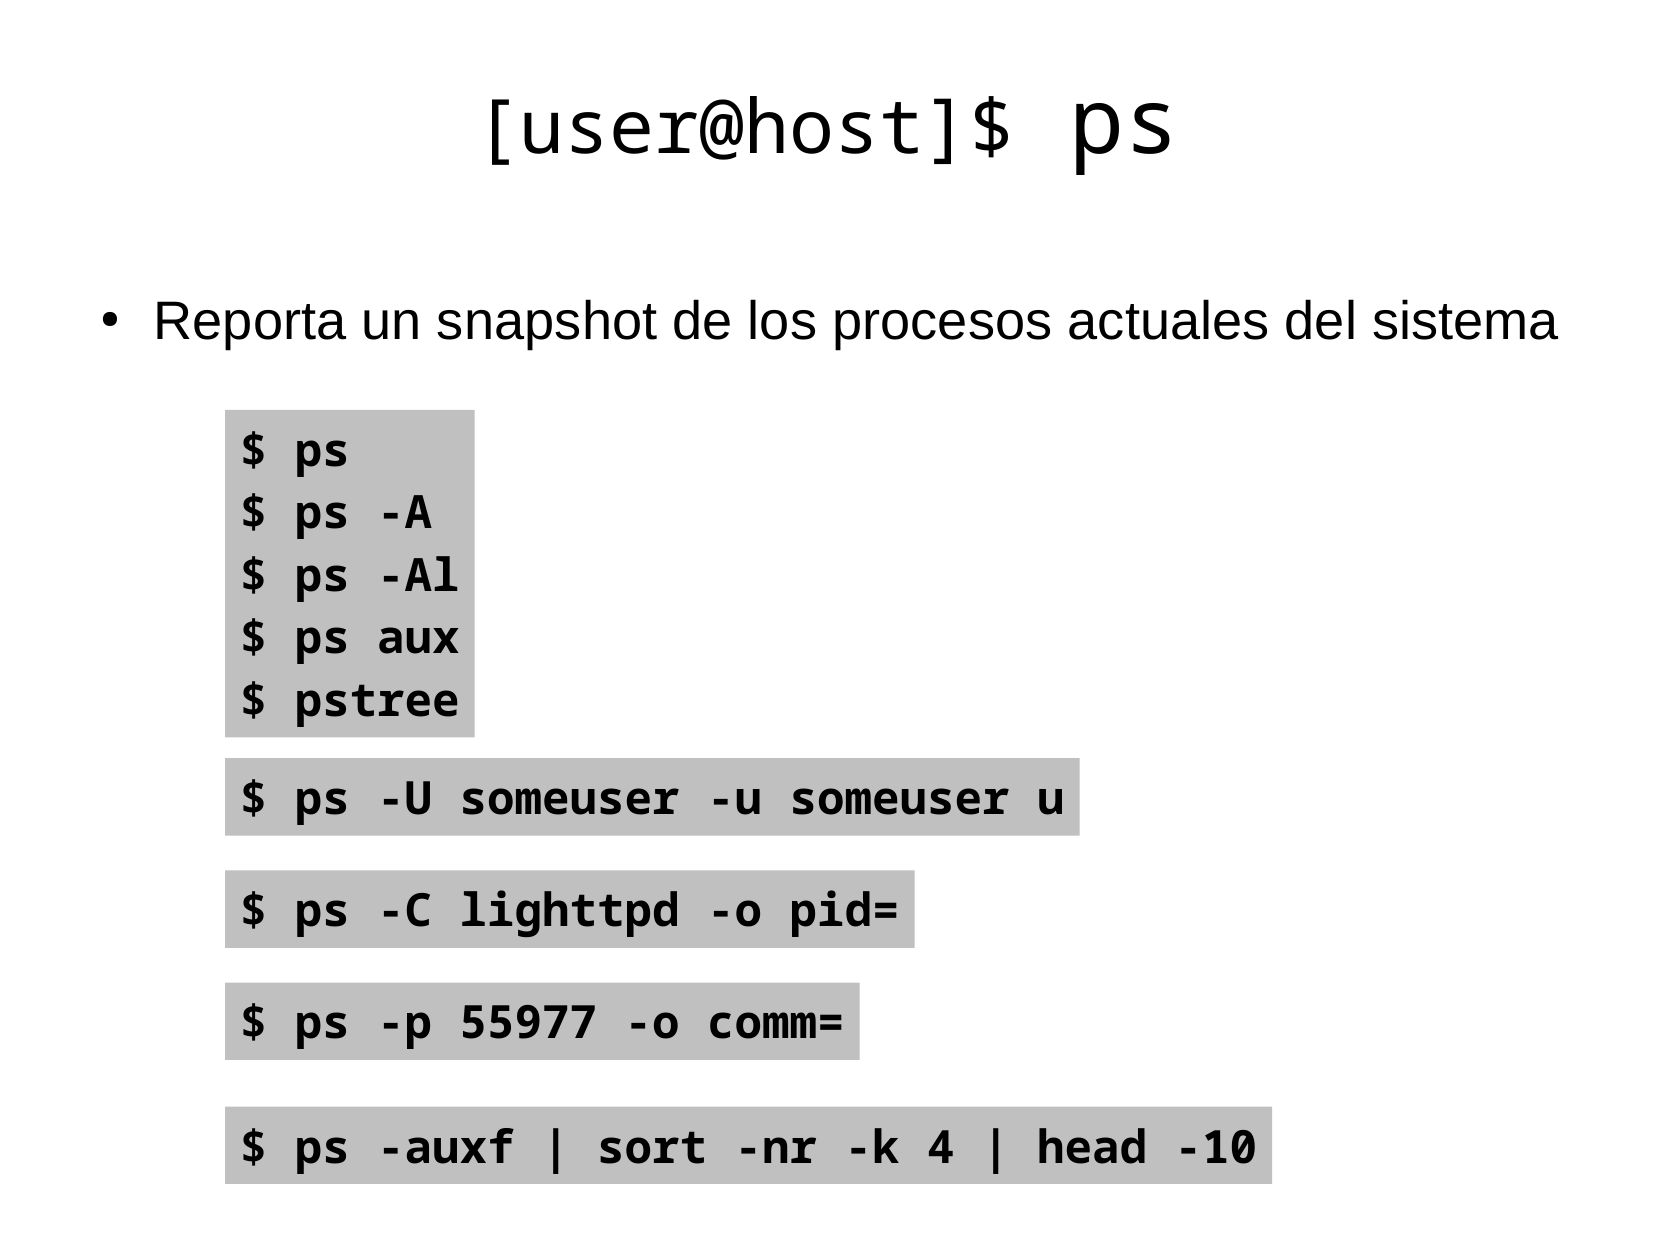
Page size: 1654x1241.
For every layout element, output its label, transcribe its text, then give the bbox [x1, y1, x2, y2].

list Reporta un snapshot de los procesos actuales del sistema [82, 290, 1613, 413]
title [user@host]$ ps [82, 49, 1571, 188]
text_box $ ps -U someuser -u someuser u [225, 758, 1080, 826]
text_box $ ps $ ps -A $ ps -Al $ ps aux $ pstree [225, 409, 475, 689]
text_box $ ps -C lighttpd -o pid= [225, 870, 915, 938]
text_box $ ps -auxf | sort -nr -k 4 | head -10 [225, 1106, 1270, 1175]
text_box $ ps -p 55977 -o comm= [225, 982, 855, 1051]
